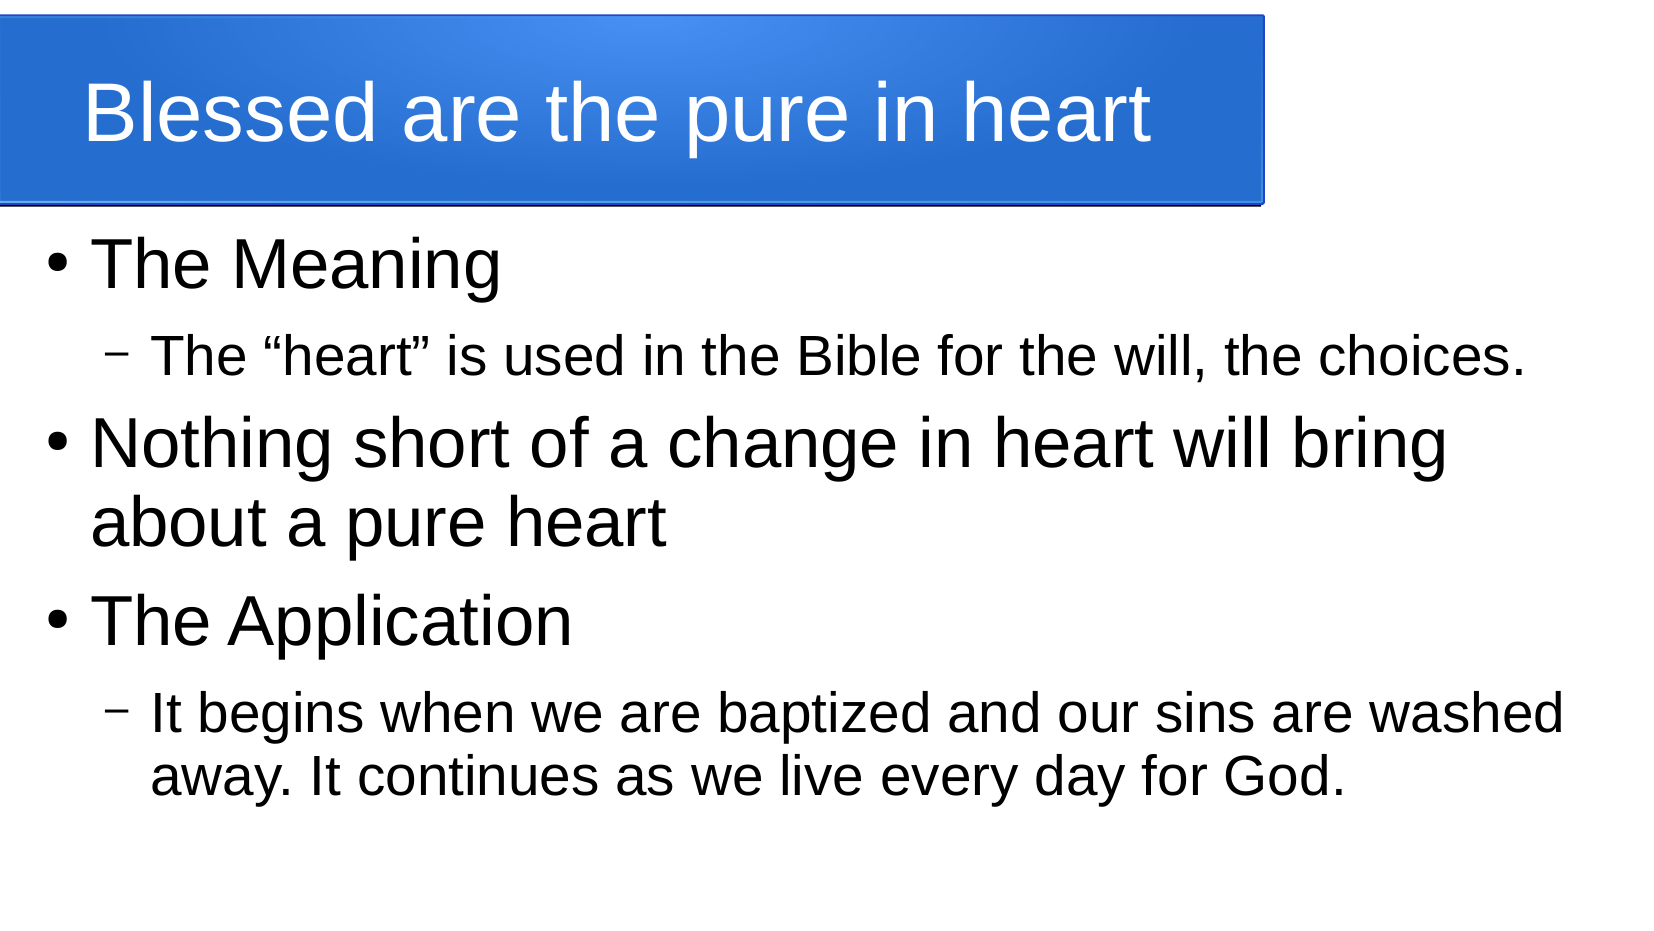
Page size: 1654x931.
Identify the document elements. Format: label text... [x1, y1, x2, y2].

list The Meaning The “heart” is used in the Bible for the will, the choices. Nothing short of a change in heart will bring about a pure heart The Application It begins when we are baptized and our sins are washed away. It continues as we live every day for God. [30, 224, 1571, 901]
title Blessed are the pure in heart [82, 35, 1235, 189]
